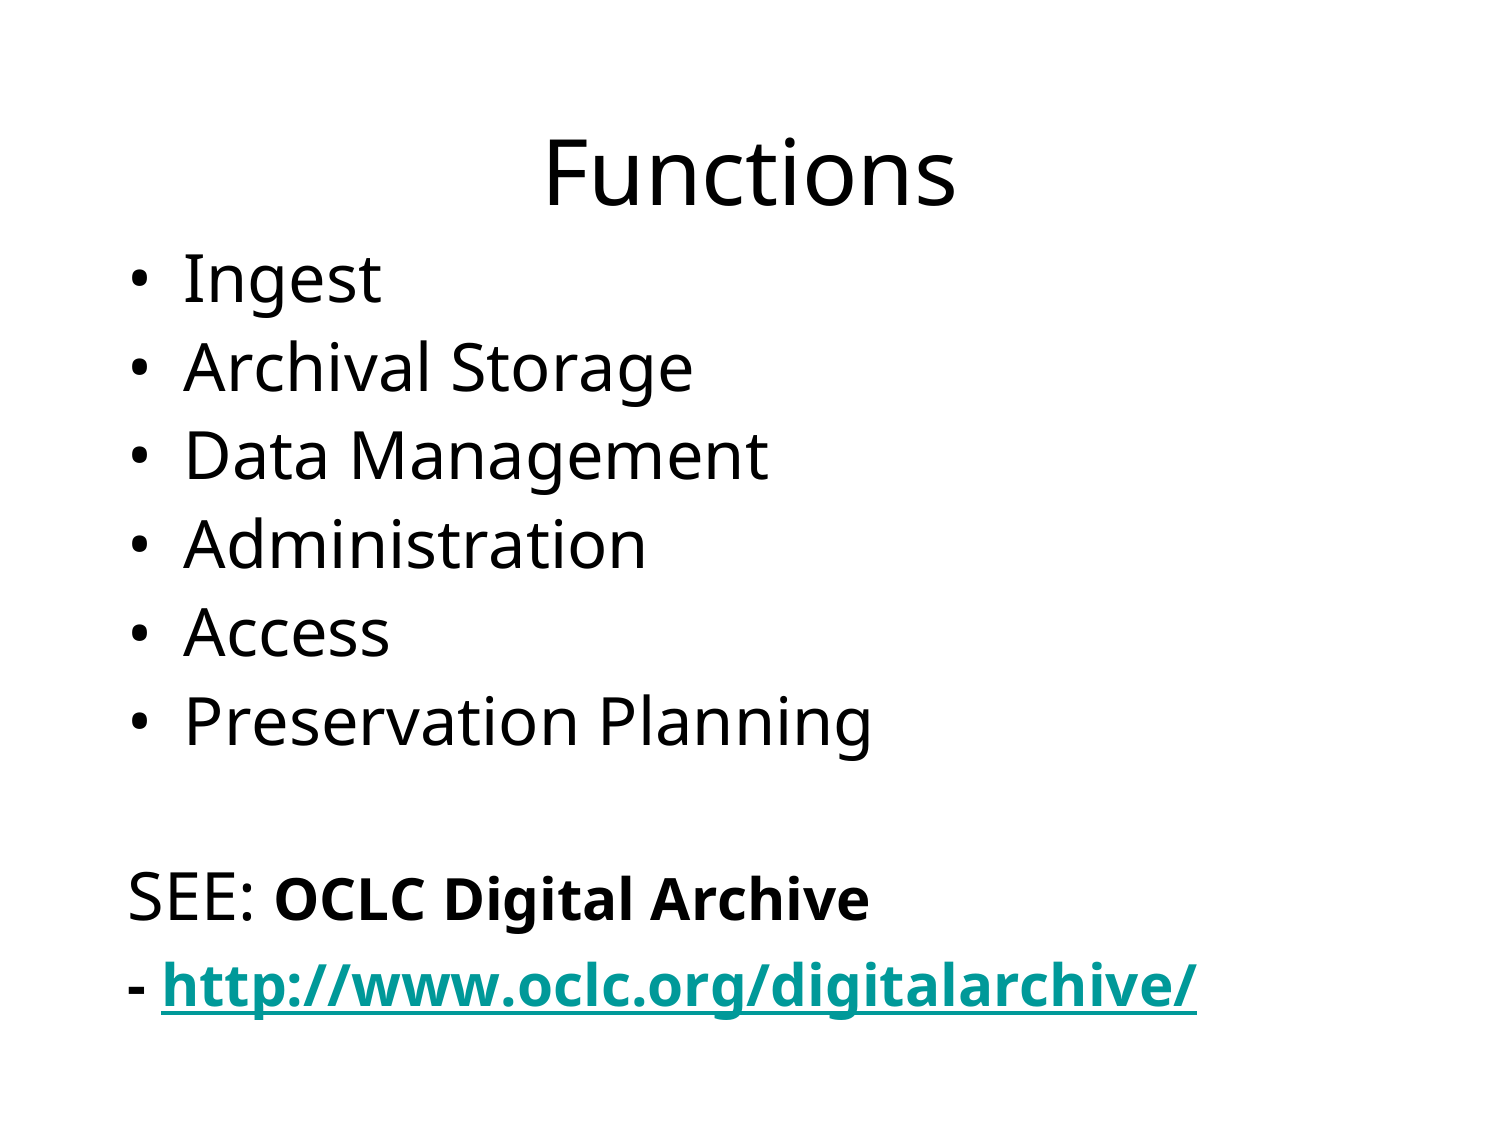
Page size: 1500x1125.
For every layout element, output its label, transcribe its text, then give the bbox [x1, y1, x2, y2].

title Functions [112, 99, 1388, 237]
list Ingest Archival Storage Data Management Administration Access Preservation Planning SEE: OCLC Digital Archive - http://www.oclc.org/digitalarchive/ [112, 237, 1388, 1075]
